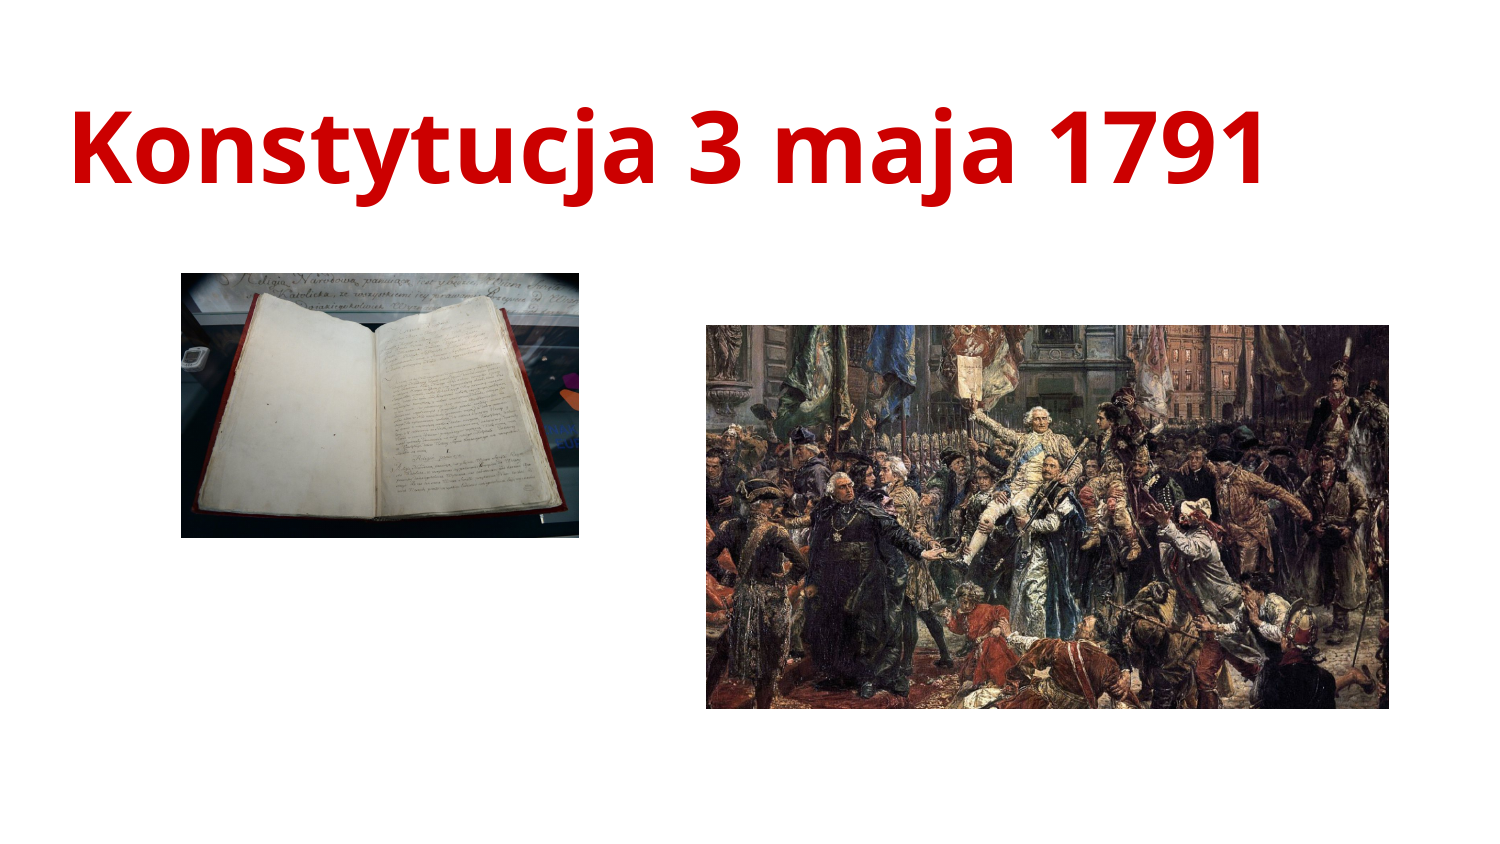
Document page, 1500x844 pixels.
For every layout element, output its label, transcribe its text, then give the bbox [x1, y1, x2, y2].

title Konstytucja 3 maja 1791 [51, 68, 1449, 252]
picture [706, 325, 1389, 709]
picture [181, 273, 579, 538]
